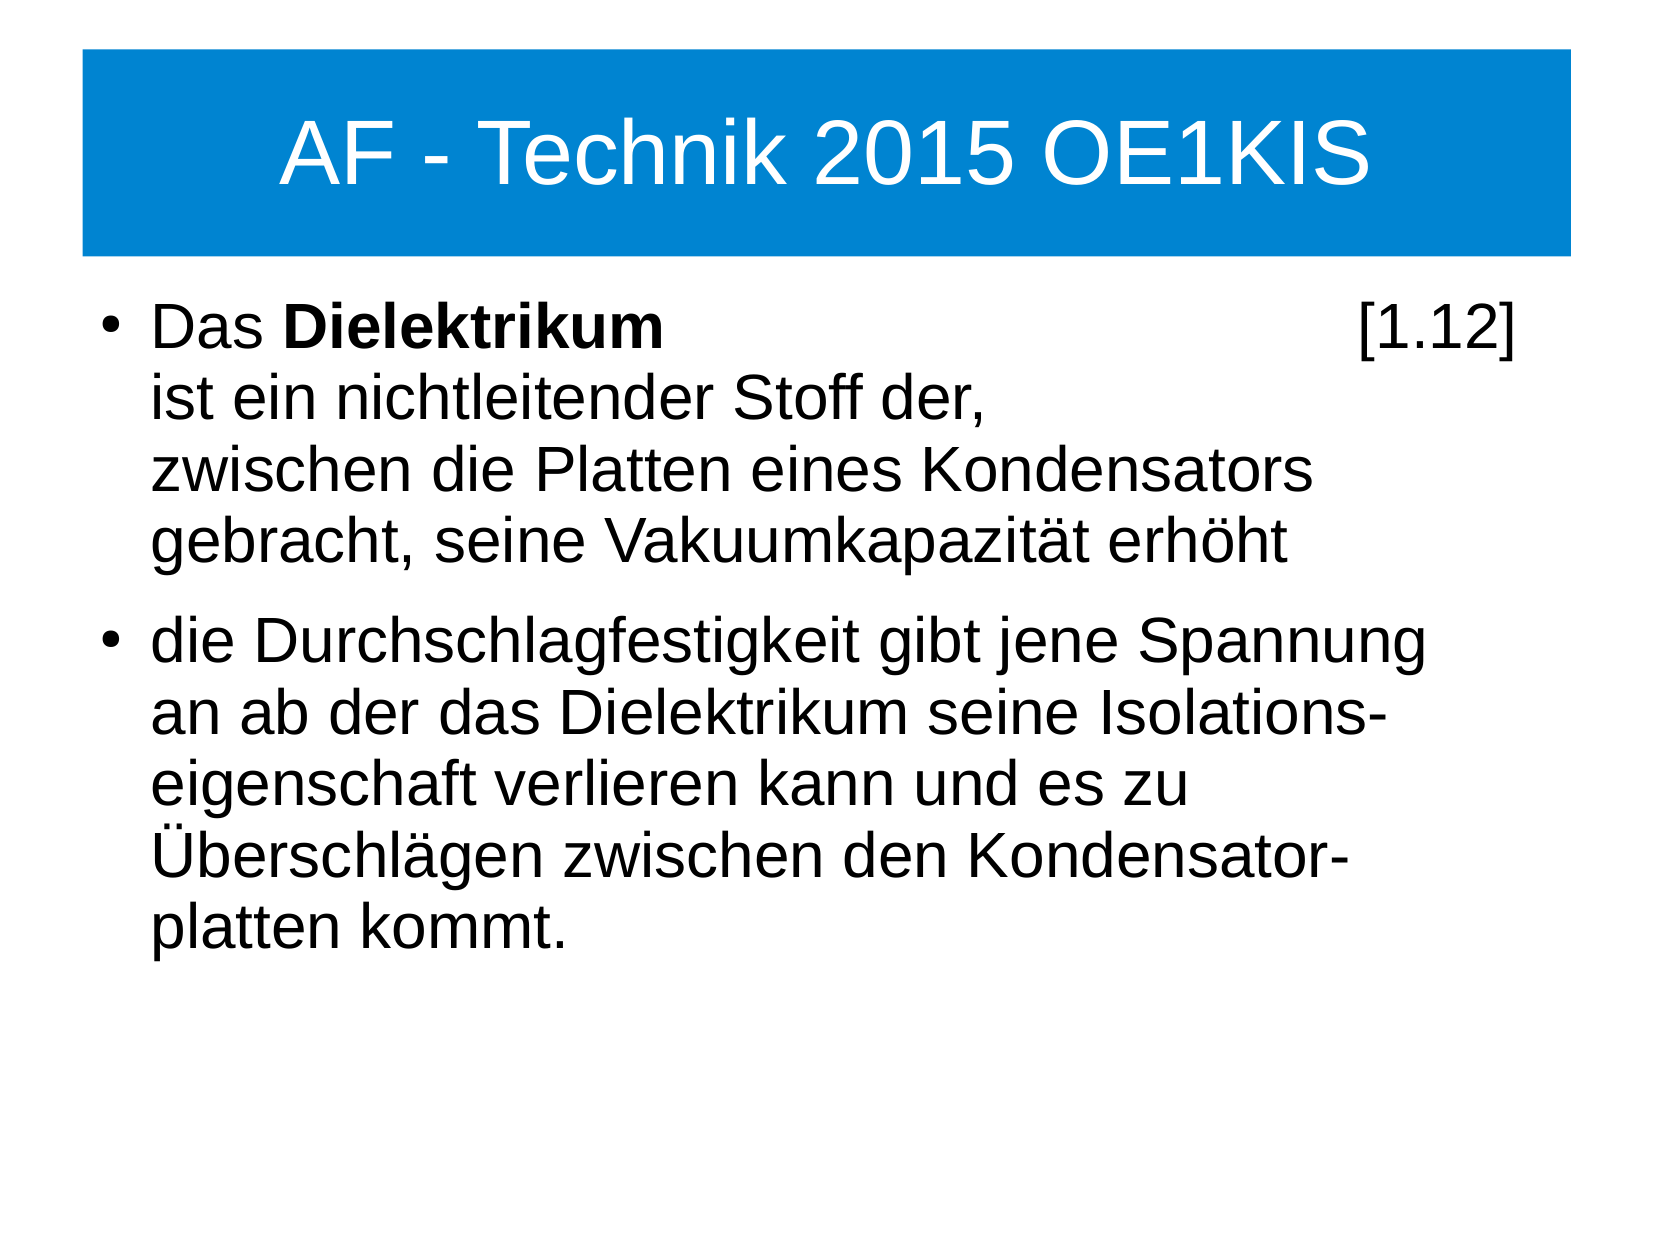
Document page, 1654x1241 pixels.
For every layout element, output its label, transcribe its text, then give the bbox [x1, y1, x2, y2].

list Das Dielektrikum [1.12] ist ein nichtleitender Stoff der, zwischen die Platten eines Kondensators gebracht, seine Vakuumkapazität erhöht die Durchschlagfestigkeit gibt jene Spannung an ab der das Dielektrikum seine Isolations- eigenschaft verlieren kann und es zu Überschlägen zwischen den Kondensator- platten kommt. [82, 290, 1571, 1010]
title AF - Technik 2015 OE1KIS [82, 49, 1571, 257]
